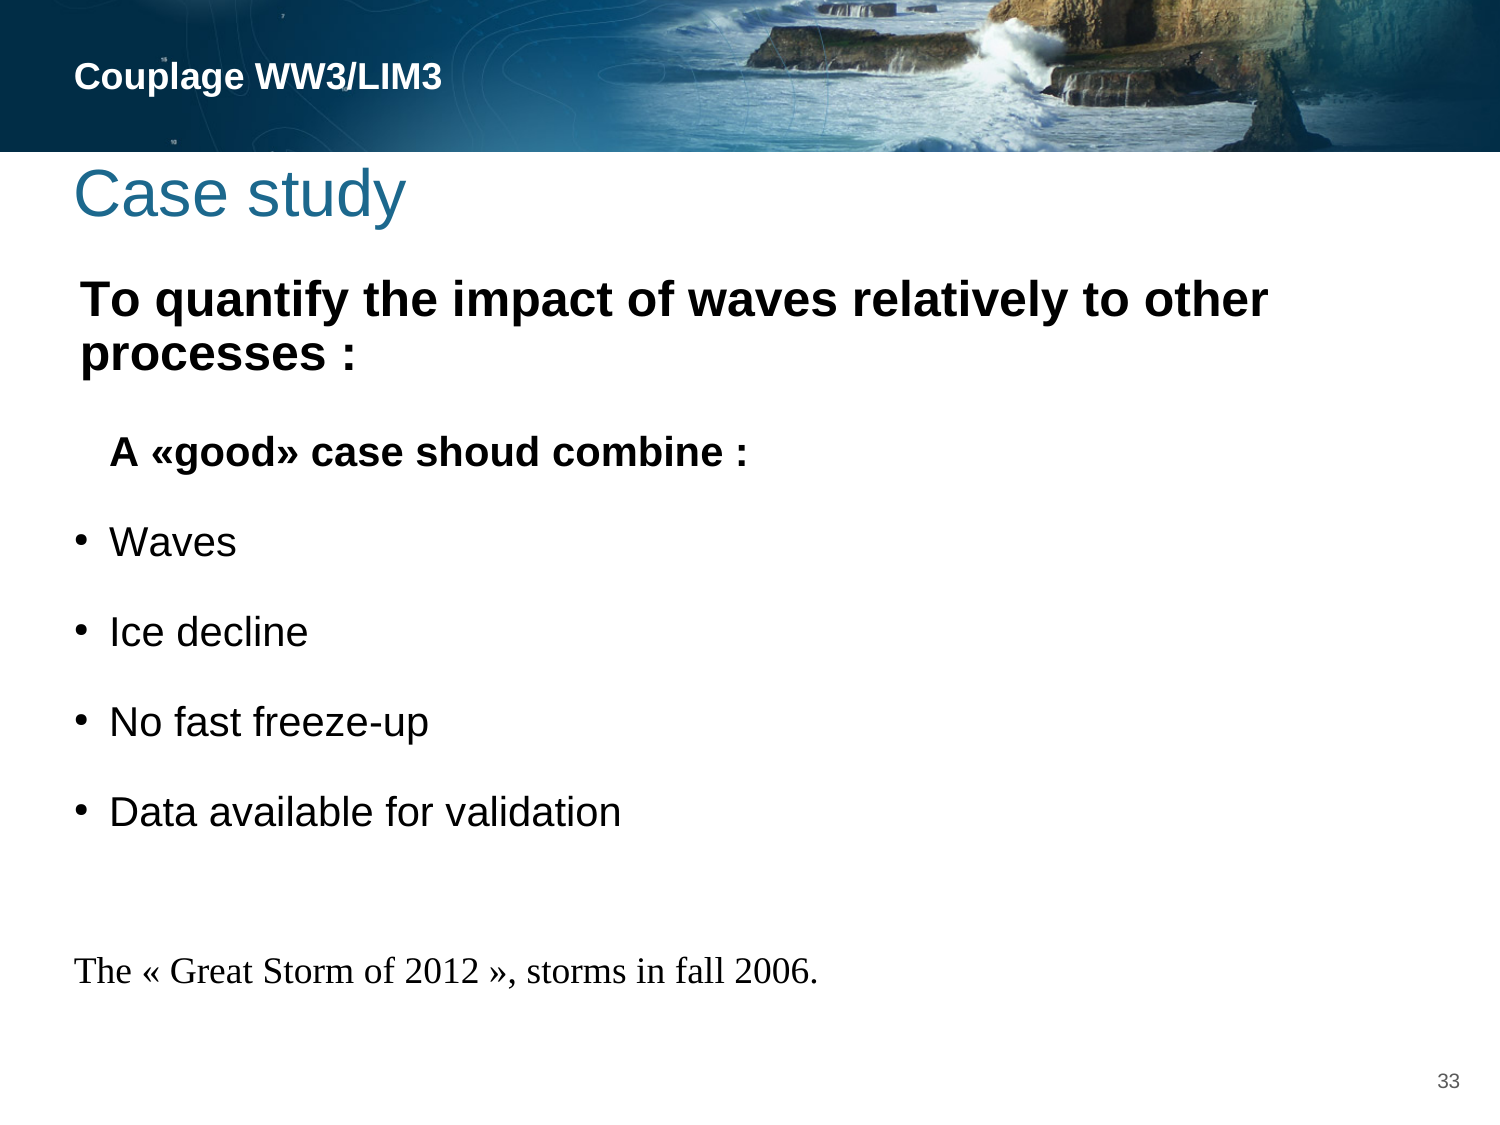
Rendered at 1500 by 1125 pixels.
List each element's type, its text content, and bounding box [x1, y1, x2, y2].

title Couplage WW3/LIM3 [59, 29, 798, 119]
text_box A «good» case shoud combine : Waves Ice decline No fast freeze-up Data available for validation [59, 373, 1359, 844]
text_box The « Great Storm of 2012 », storms in fall 2006. [59, 944, 1477, 1004]
text_box To quantify the impact of waves relatively to other processes : [29, 265, 1329, 503]
picture [0, 0, 1500, 152]
title Case study [59, 102, 1418, 278]
